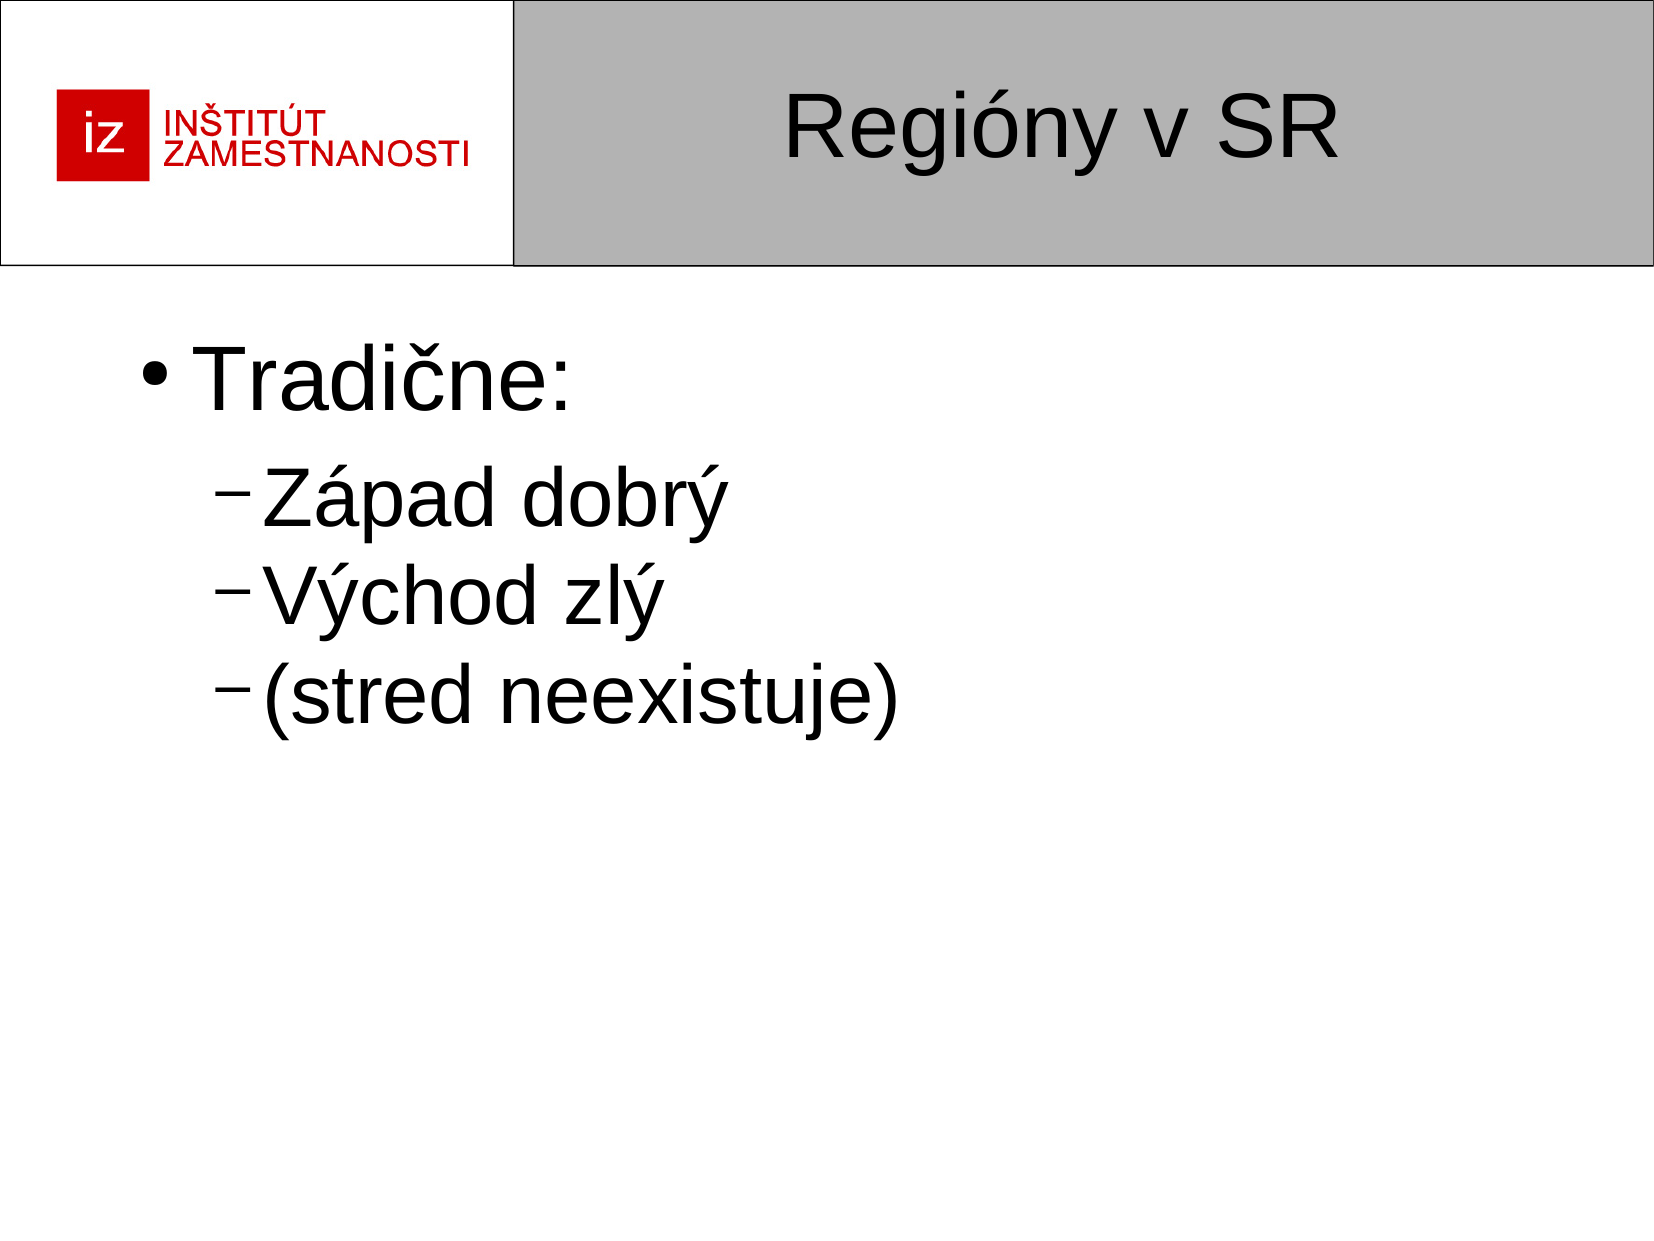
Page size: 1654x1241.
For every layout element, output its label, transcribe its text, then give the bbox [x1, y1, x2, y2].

list Tradične: Západ dobrý Východ zlý (stred neexistuje) [121, 344, 1533, 1126]
title Regióny v SR [561, 29, 1565, 237]
picture [5, 8, 512, 257]
